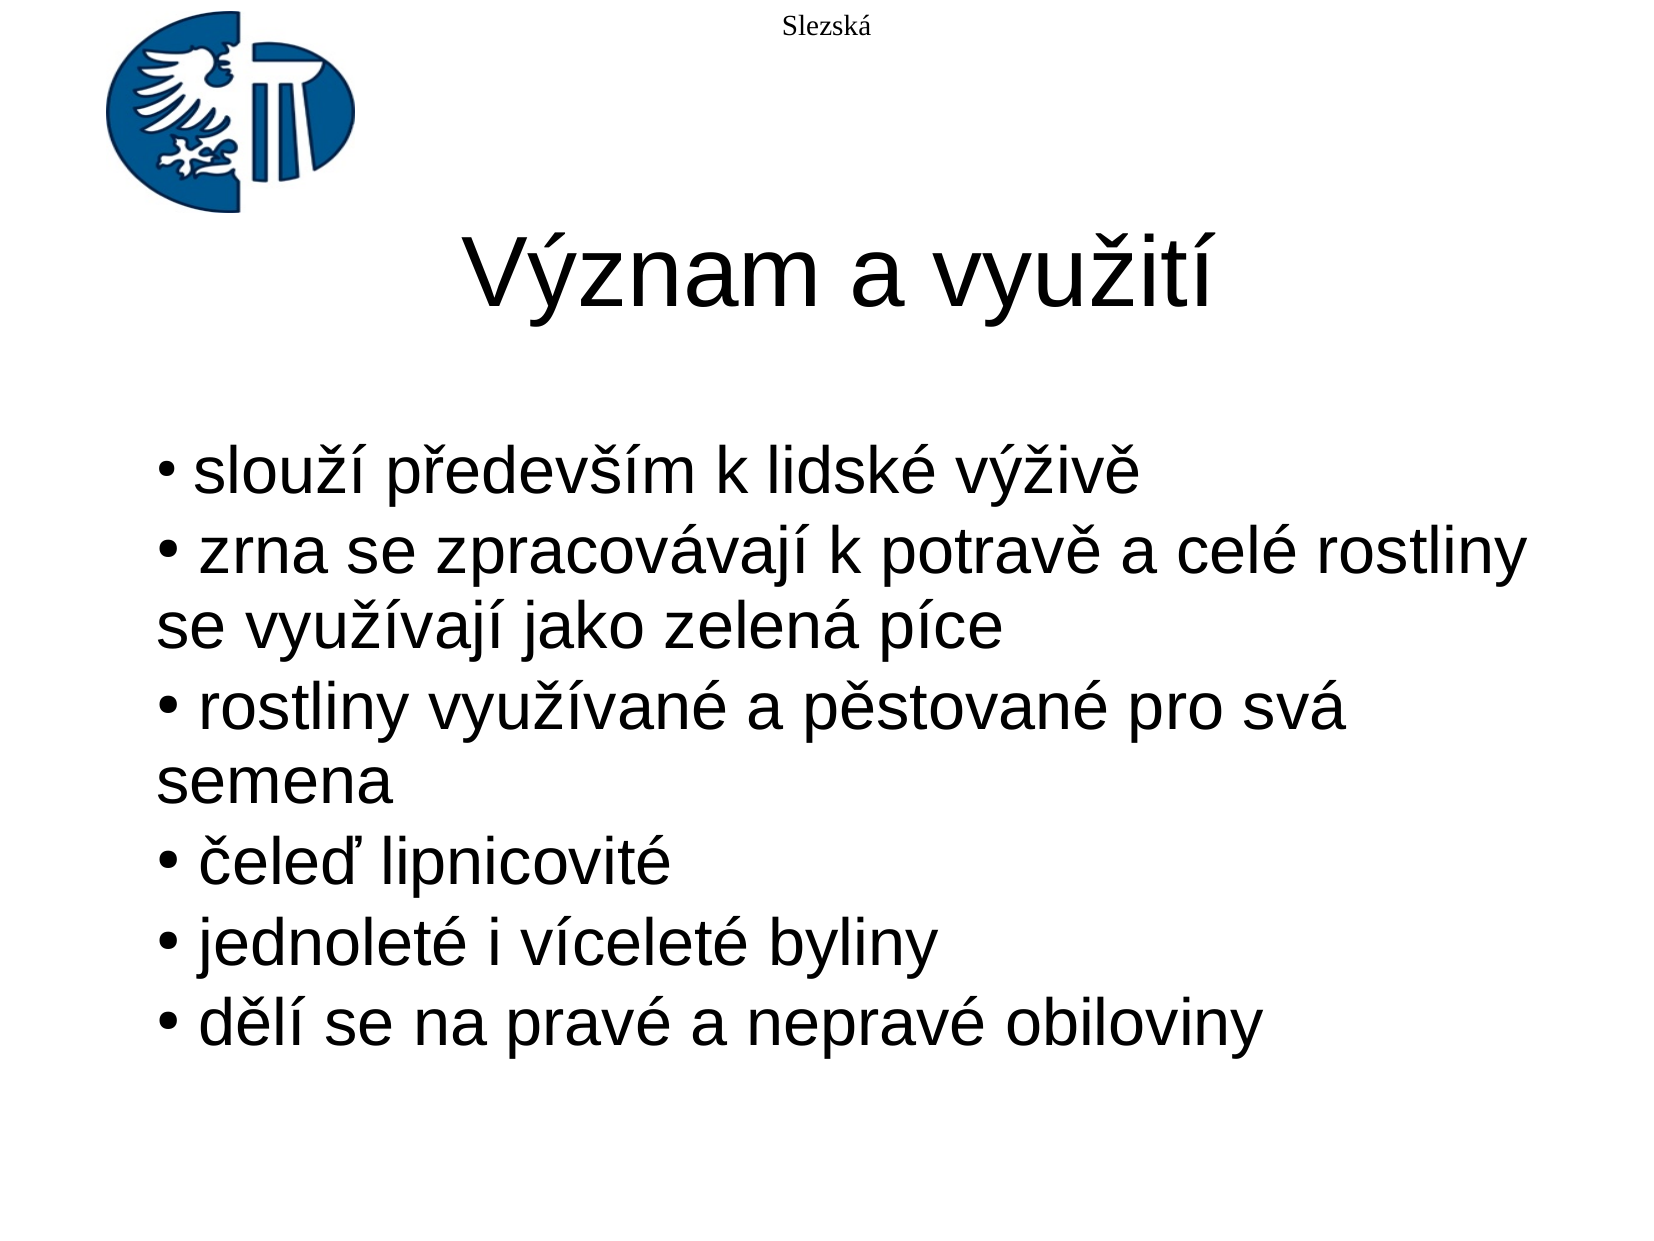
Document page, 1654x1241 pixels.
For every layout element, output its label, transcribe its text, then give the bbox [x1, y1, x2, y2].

picture [106, 11, 355, 70]
text_box slouží především k lidské výživě zrna se zpracovávají k potravě a celé rostliny se využívají jako zelená píce rostliny využívané a pěstované pro svá semena čeleď lipnicovité jednoleté i víceleté byliny dělí se na pravé a nepravé obiloviny [141, 425, 1595, 1099]
title Význam a využití [94, 70, 1583, 473]
